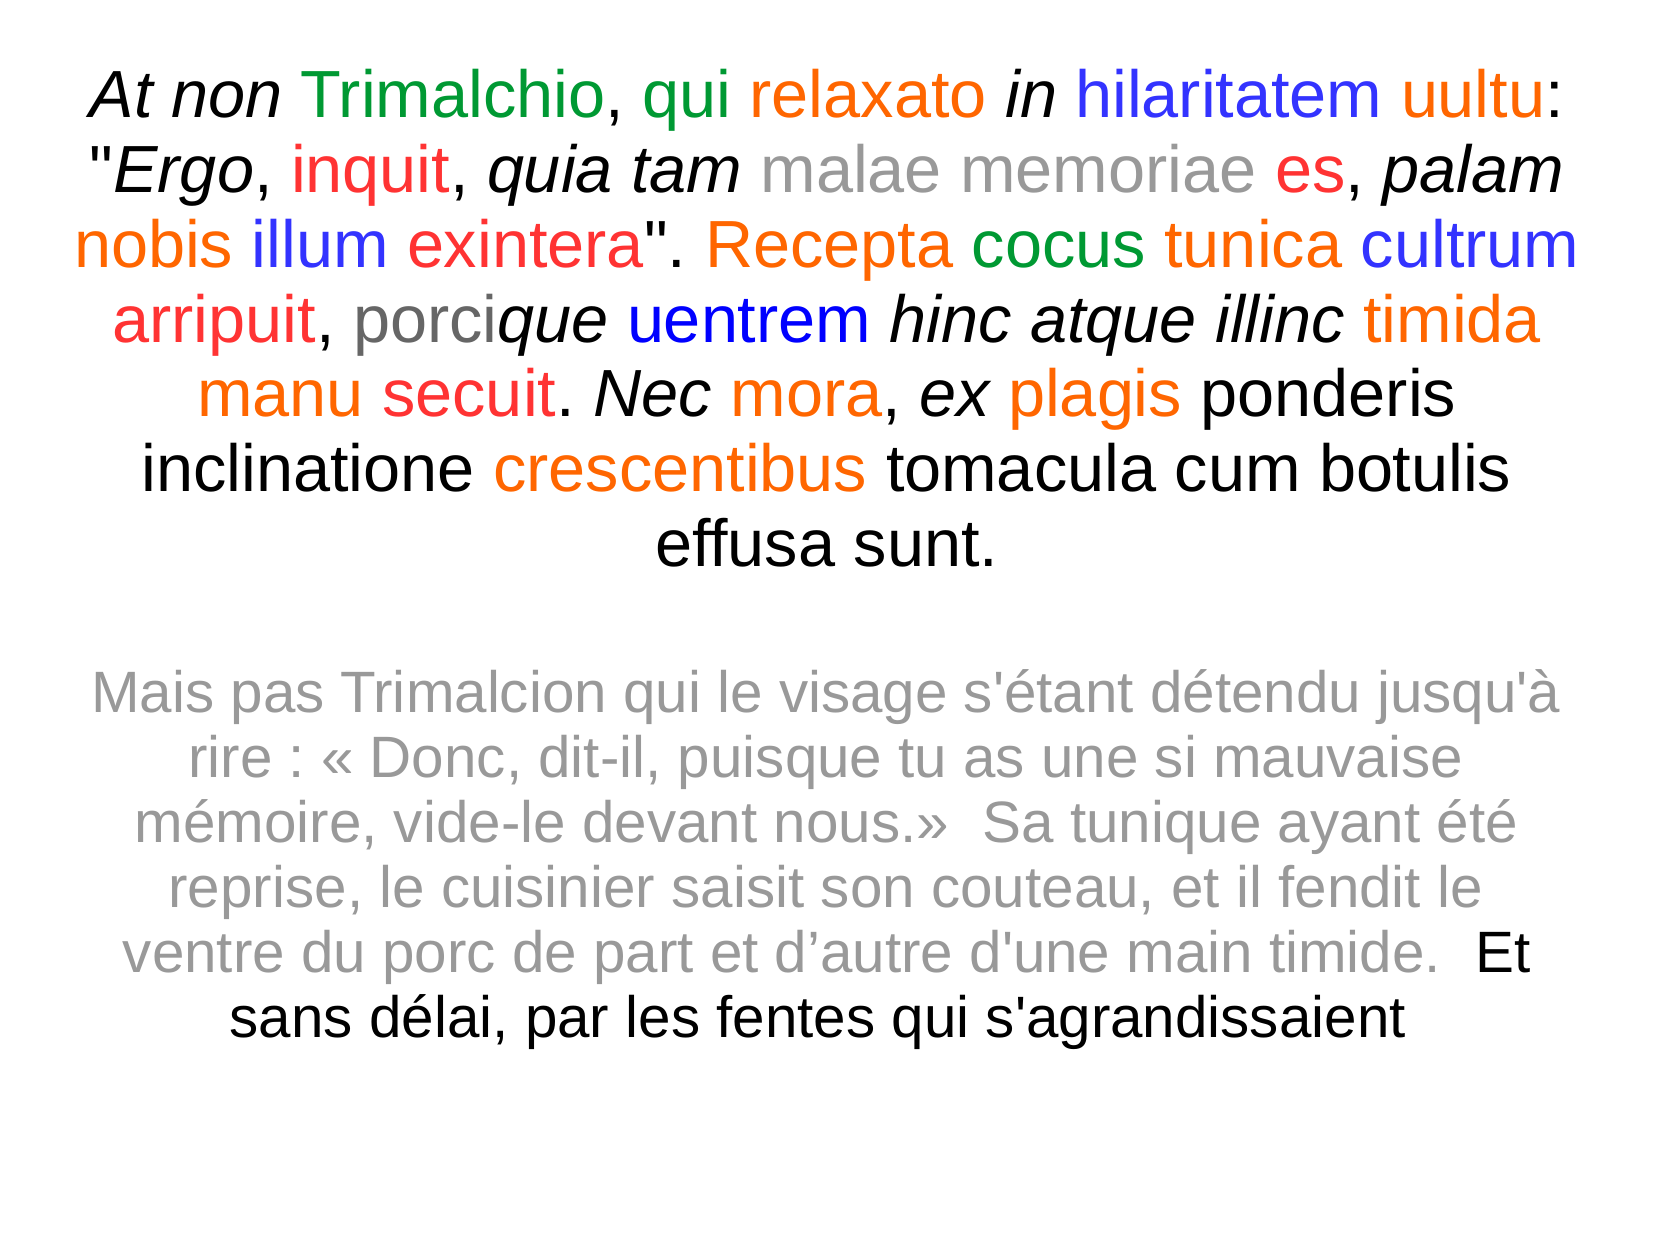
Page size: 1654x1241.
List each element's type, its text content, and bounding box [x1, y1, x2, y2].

subtitle Mais pas Trimalcion qui le visage s'étant détendu jusqu'à rire : « Donc, dit-il, puisque tu as une si mauvaise mémoire, vide-le devant nous.» Sa tunique ayant été reprise, le cuisinier saisit son couteau, et il fendit le ventre du porc de part et d’autre d'une main timide. Et sans délai, par les fentes qui s'agrandissaient [82, 601, 1571, 1109]
title At non Trimalchio, qui relaxato in hilaritatem uultu: "Ergo, inquit, quia tam malae memoriae es, palam nobis illum exintera". Recepta cocus tunica cultrum arripuit, porcique uentrem hinc atque illinc timida manu secuit. Nec mora, ex plagis ponderis inclinatione crescentibus tomacula cum botulis effusa sunt. [47, 35, 1607, 603]
